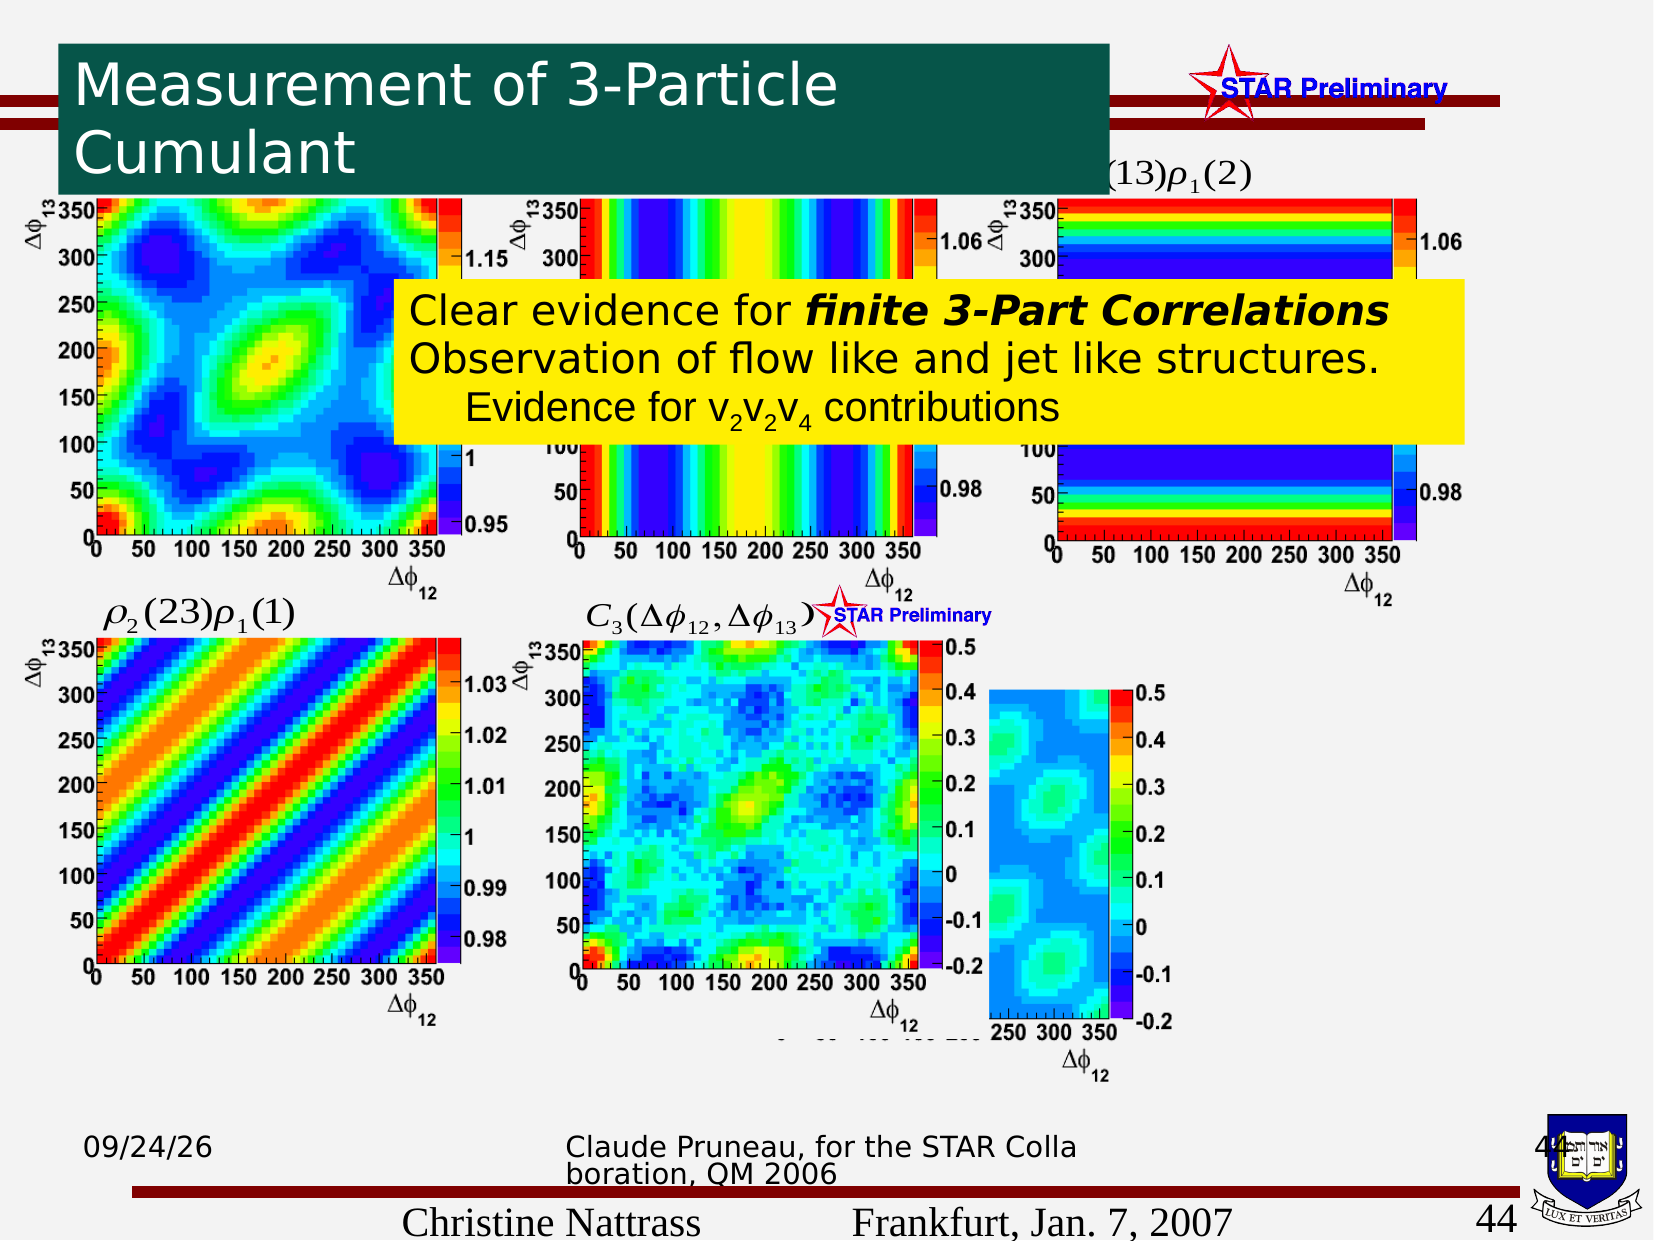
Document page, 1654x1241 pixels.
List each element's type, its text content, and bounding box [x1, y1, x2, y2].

chart [584, 195, 785, 200]
chart [1057, 152, 1258, 200]
picture [1530, 1114, 1643, 1227]
picture [24, 624, 508, 1032]
text_box Clear evidence for finite 3-Part Correlations Observation of flow like and jet like structures. Evidence for v2v2v4 contributions [393, 279, 1465, 445]
chart [580, 595, 802, 641]
picture [24, 177, 1463, 1088]
picture [377, 342, 393, 421]
picture [987, 177, 1463, 279]
chart [95, 590, 302, 640]
chart [96, 195, 354, 200]
text_box Measurement of 3-Particle Cumulant [58, 43, 1110, 195]
picture [632, 200, 682, 279]
picture [1175, 33, 1464, 138]
picture [691, 195, 984, 279]
